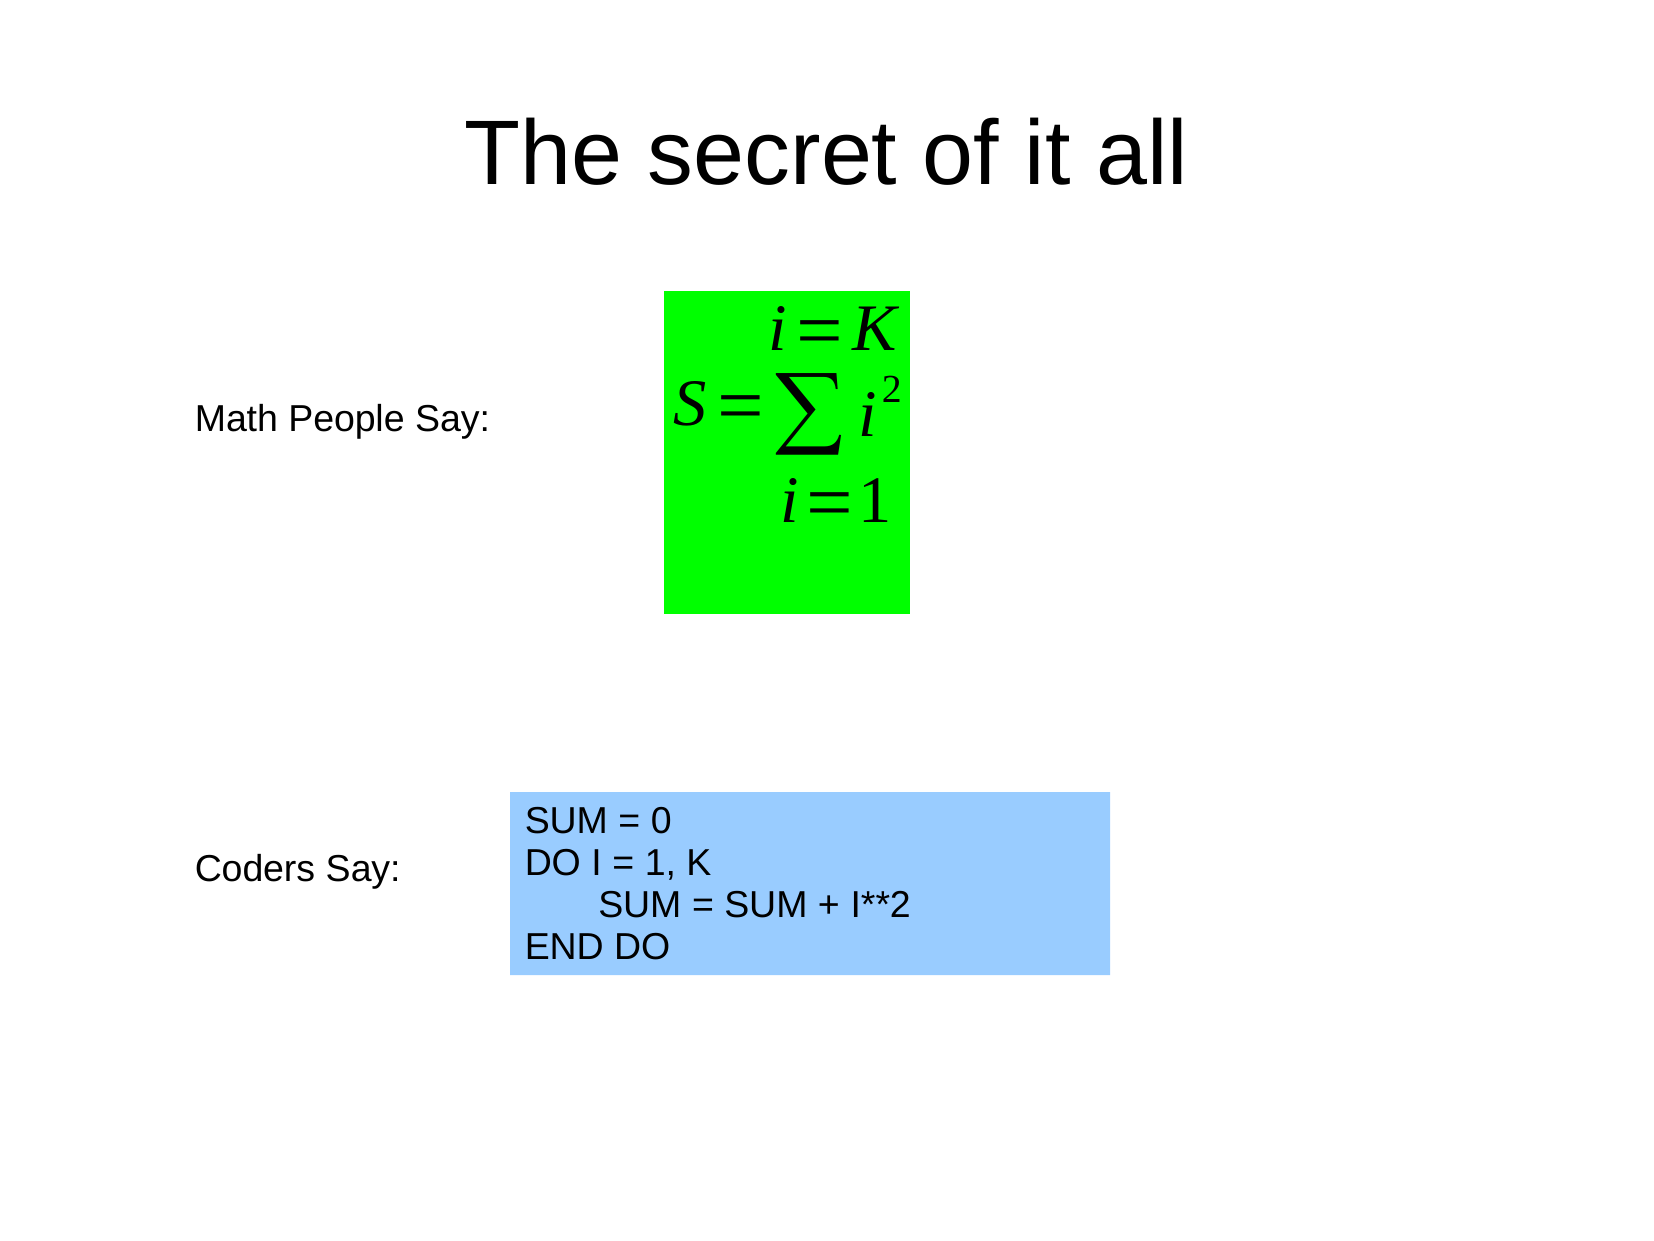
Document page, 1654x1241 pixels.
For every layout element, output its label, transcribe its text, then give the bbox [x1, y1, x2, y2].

text_box SUM = 0 DO I = 1, K SUM = SUM + I**2 END DO [510, 792, 1111, 976]
chart [664, 291, 911, 614]
title The secret of it all [82, 49, 1571, 257]
text_box Math People Say: [180, 390, 616, 447]
text_box Coders Say: [180, 840, 496, 897]
